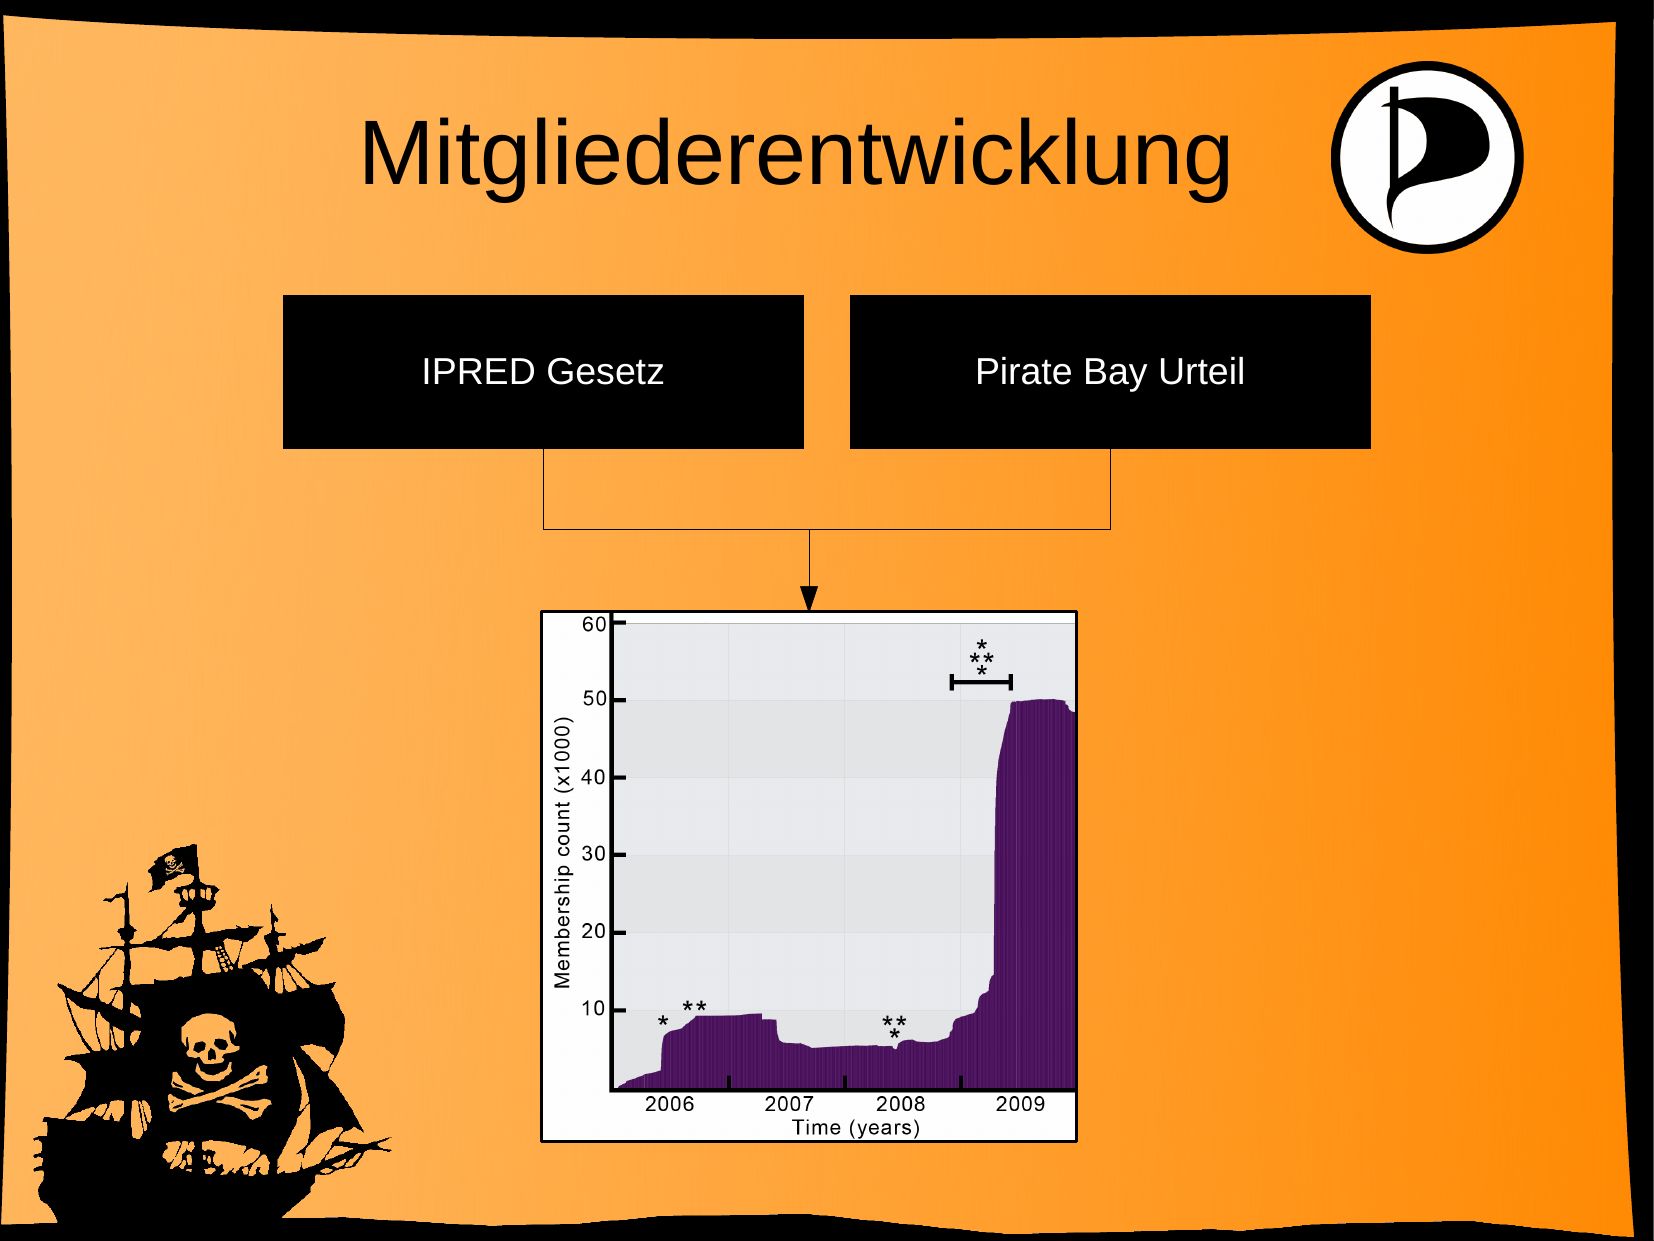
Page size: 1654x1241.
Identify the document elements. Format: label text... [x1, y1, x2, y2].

text_box IPRED Gesetz [283, 295, 804, 449]
text_box Pirate Bay Urteil [850, 295, 1371, 449]
title Mitgliederentwicklung [82, 49, 1512, 257]
picture [1, 16, 1634, 1241]
